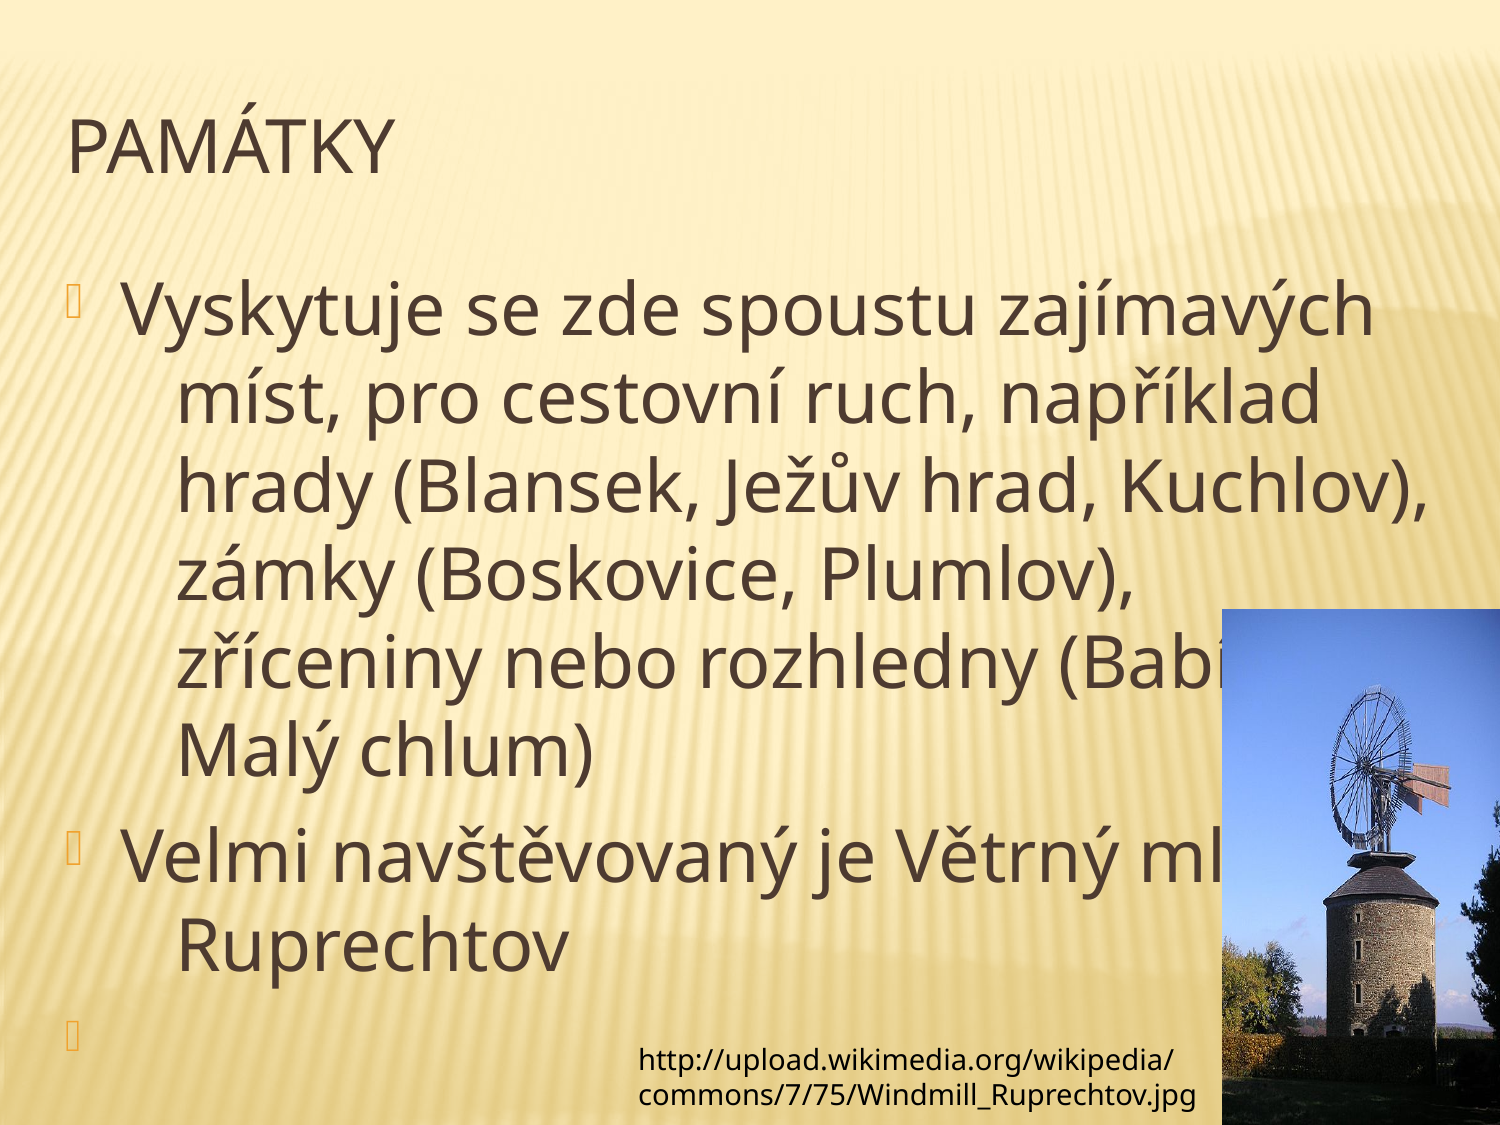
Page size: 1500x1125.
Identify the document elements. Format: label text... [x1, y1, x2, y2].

title Památky [50, 75, 1476, 213]
list Vyskytuje se zde spoustu zajímavých míst, pro cestovní ruch, například hrady (Blansek, Ježův hrad, Kuchlov), zámky (Boskovice, Plumlov), zříceniny nebo rozhledny (Babí lom, Malý chlum) Velmi navštěvovaný je Větrný mlýn Ruprechtov [50, 254, 1476, 998]
picture [1222, 609, 1500, 1125]
text_box http://upload.wikimedia.org/wikipedia/commons/7/75/Windmill_Ruprechtov.jpg [623, 1034, 1222, 1119]
